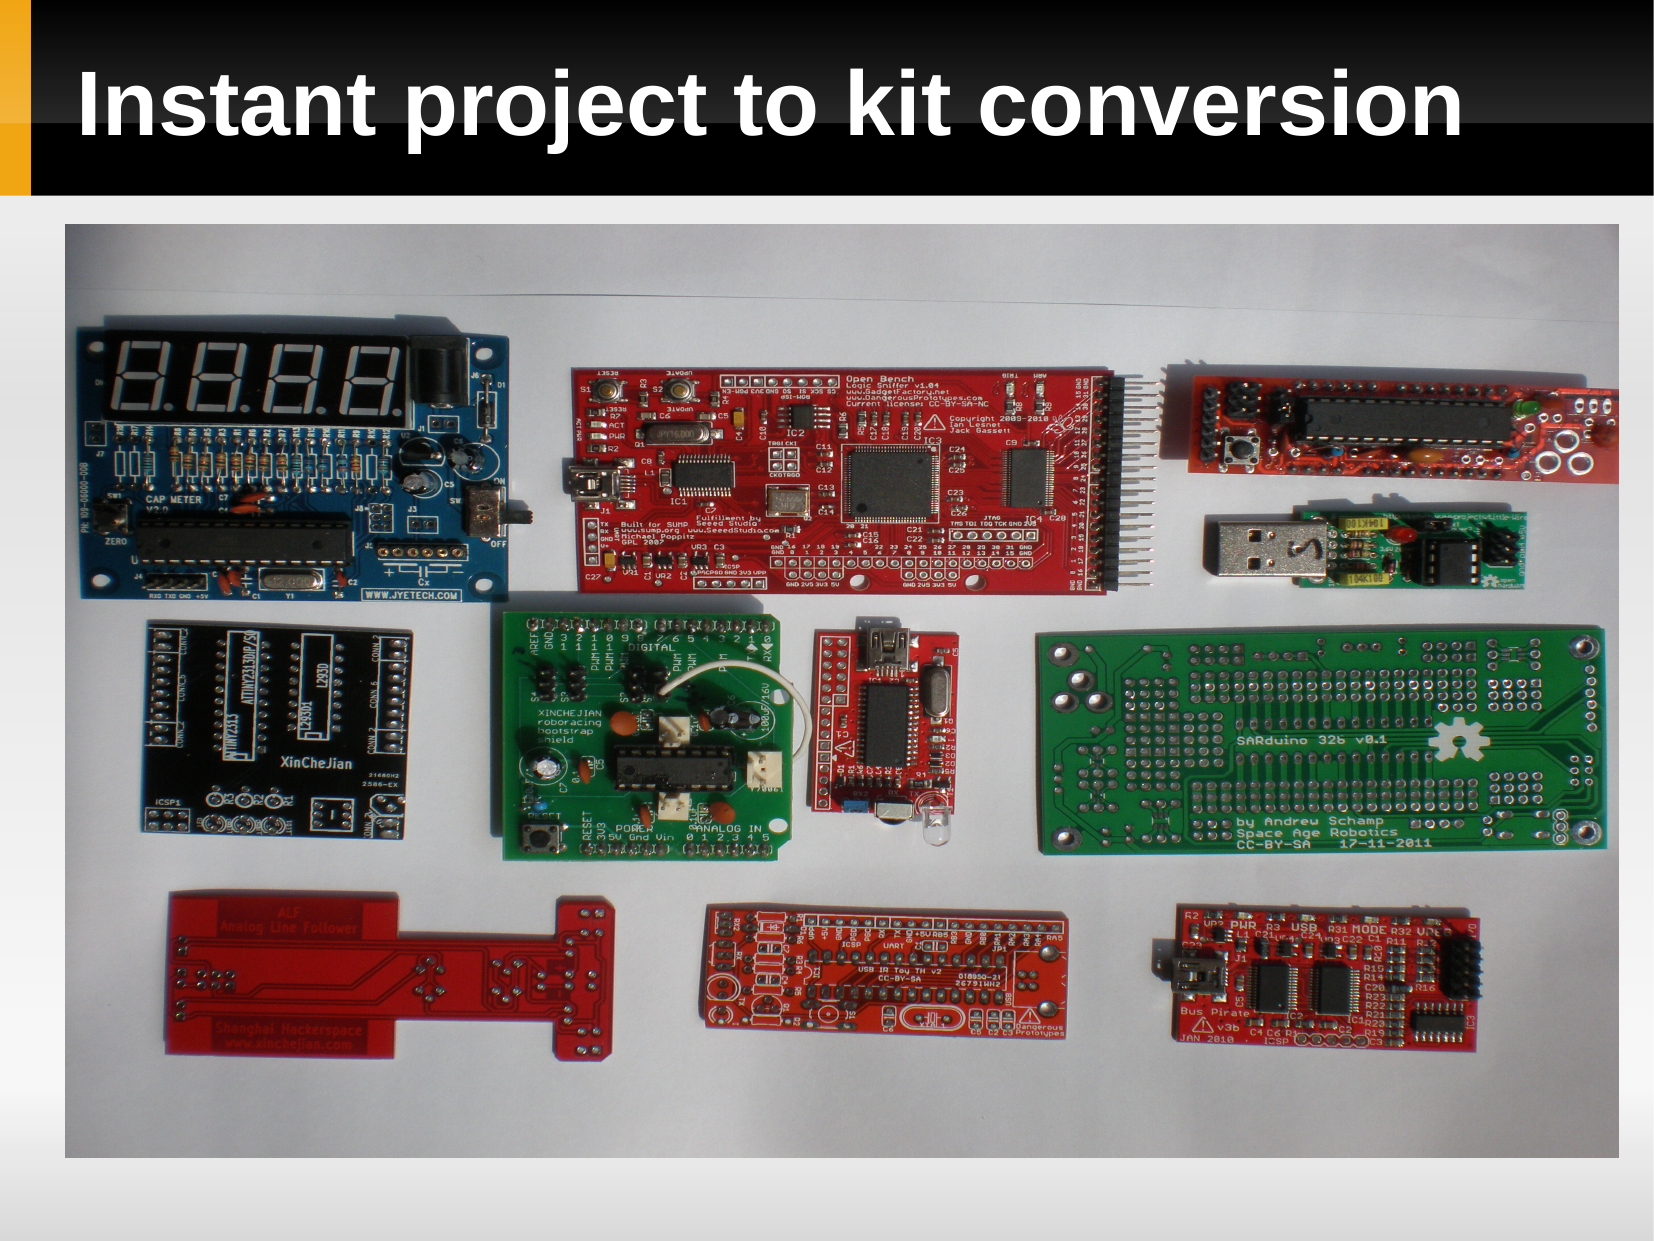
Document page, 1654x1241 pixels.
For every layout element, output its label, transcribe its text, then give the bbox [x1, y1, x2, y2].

picture [0, 0, 1654, 1241]
title Instant project to kit conversion [76, 0, 1565, 208]
